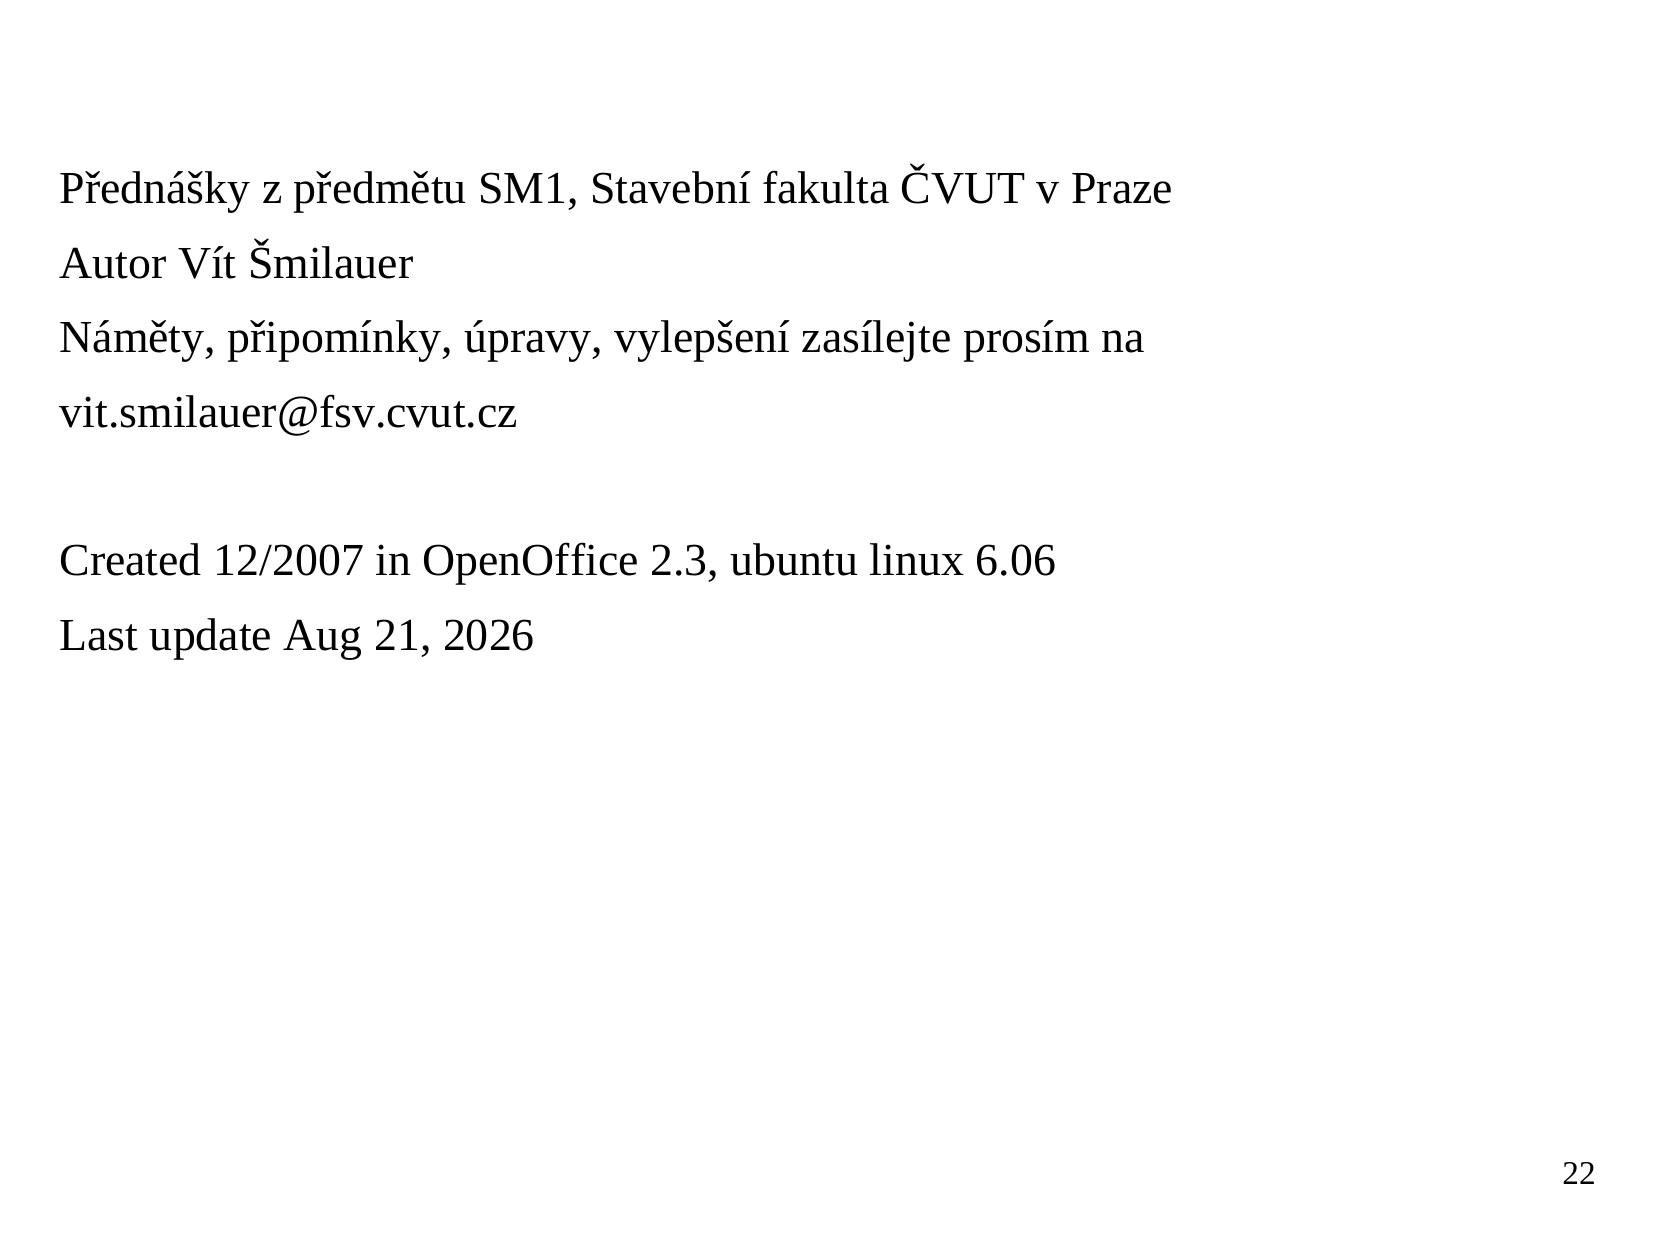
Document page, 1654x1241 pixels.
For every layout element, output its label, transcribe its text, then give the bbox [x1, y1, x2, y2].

list Přednášky z předmětu SM1, Stavební fakulta ČVUT v Praze Autor Vít Šmilauer Náměty, připomínky, úpravy, vylepšení zasílejte prosím na vit.smilauer@fsv.cvut.cz Created 12/2007 in OpenOffice 2.3, ubuntu linux 6.06 Last update Dec 16, 2010 [59, 163, 1548, 967]
